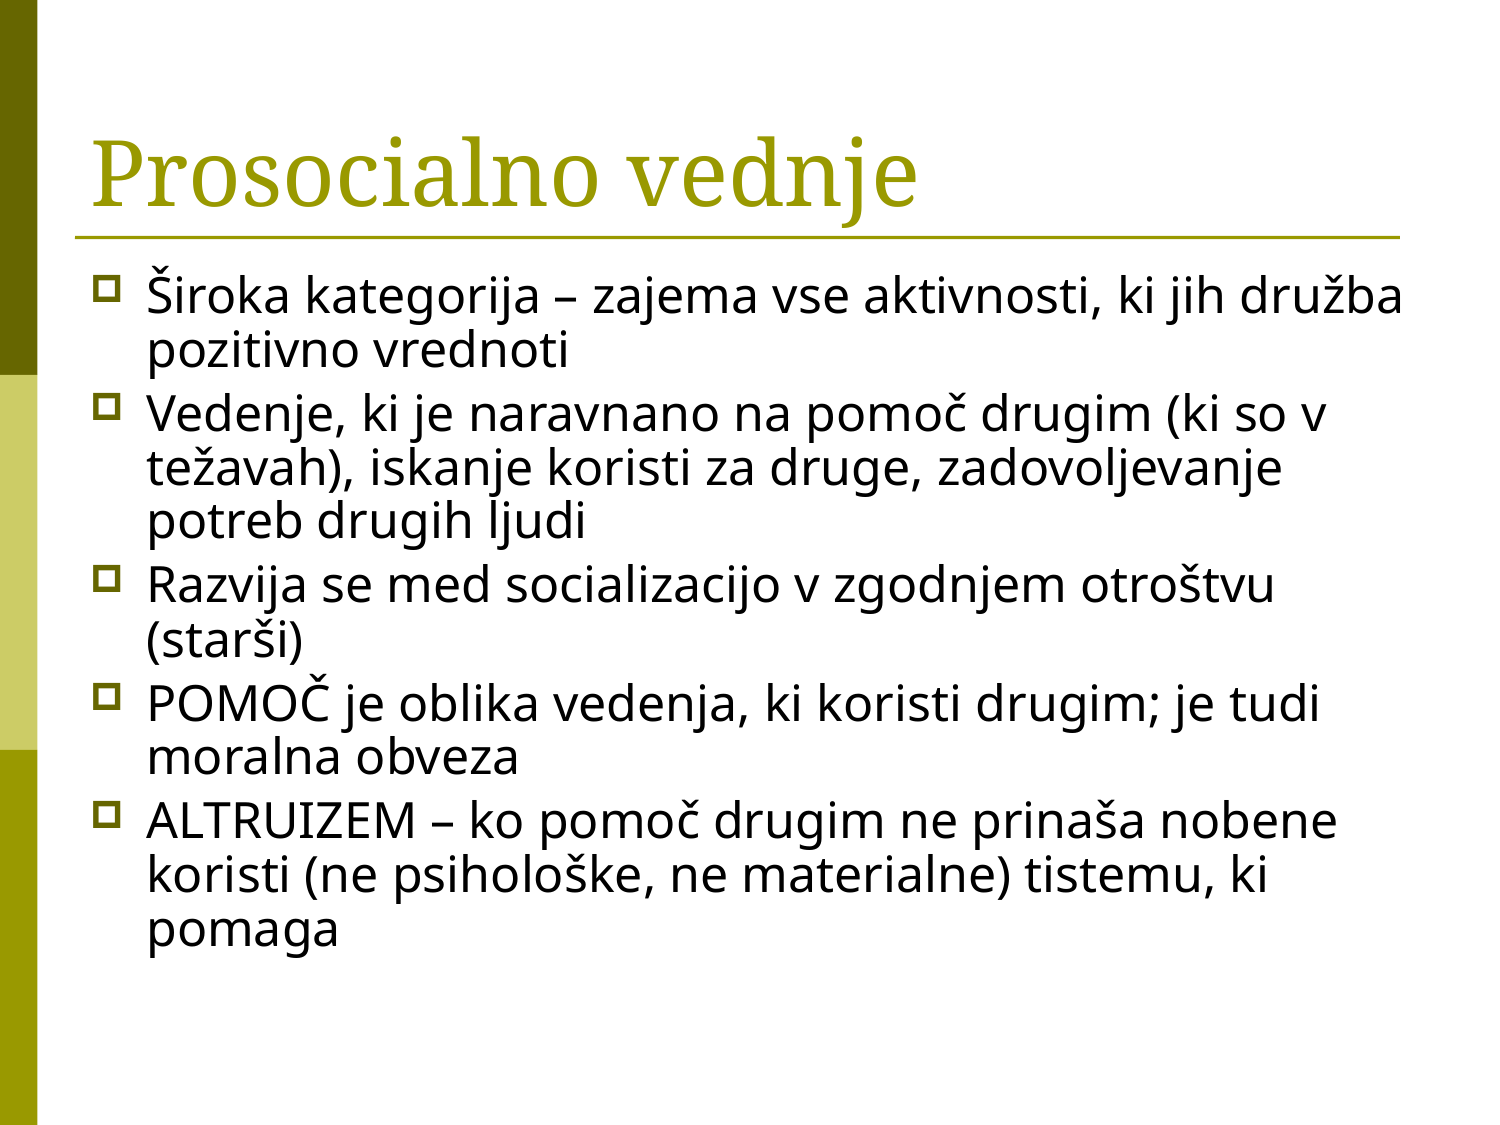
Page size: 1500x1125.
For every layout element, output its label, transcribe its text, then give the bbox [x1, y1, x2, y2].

title Prosocialno vednje [75, 45, 1425, 233]
list Široka kategorija – zajema vse aktivnosti, ki jih družba pozitivno vrednoti Vedenje, ki je naravnano na pomoč drugim (ki so v težavah), iskanje koristi za druge, zadovoljevanje potreb drugih ljudi Razvija se med socializacijo v zgodnjem otroštvu (starši) POMOČ je oblika vedenja, ki koristi drugim; je tudi moralna obveza ALTRUIZEM – ko pomoč drugim ne prinaša nobene koristi (ne psihološke, ne materialne) tistemu, ki pomaga [75, 262, 1425, 1006]
